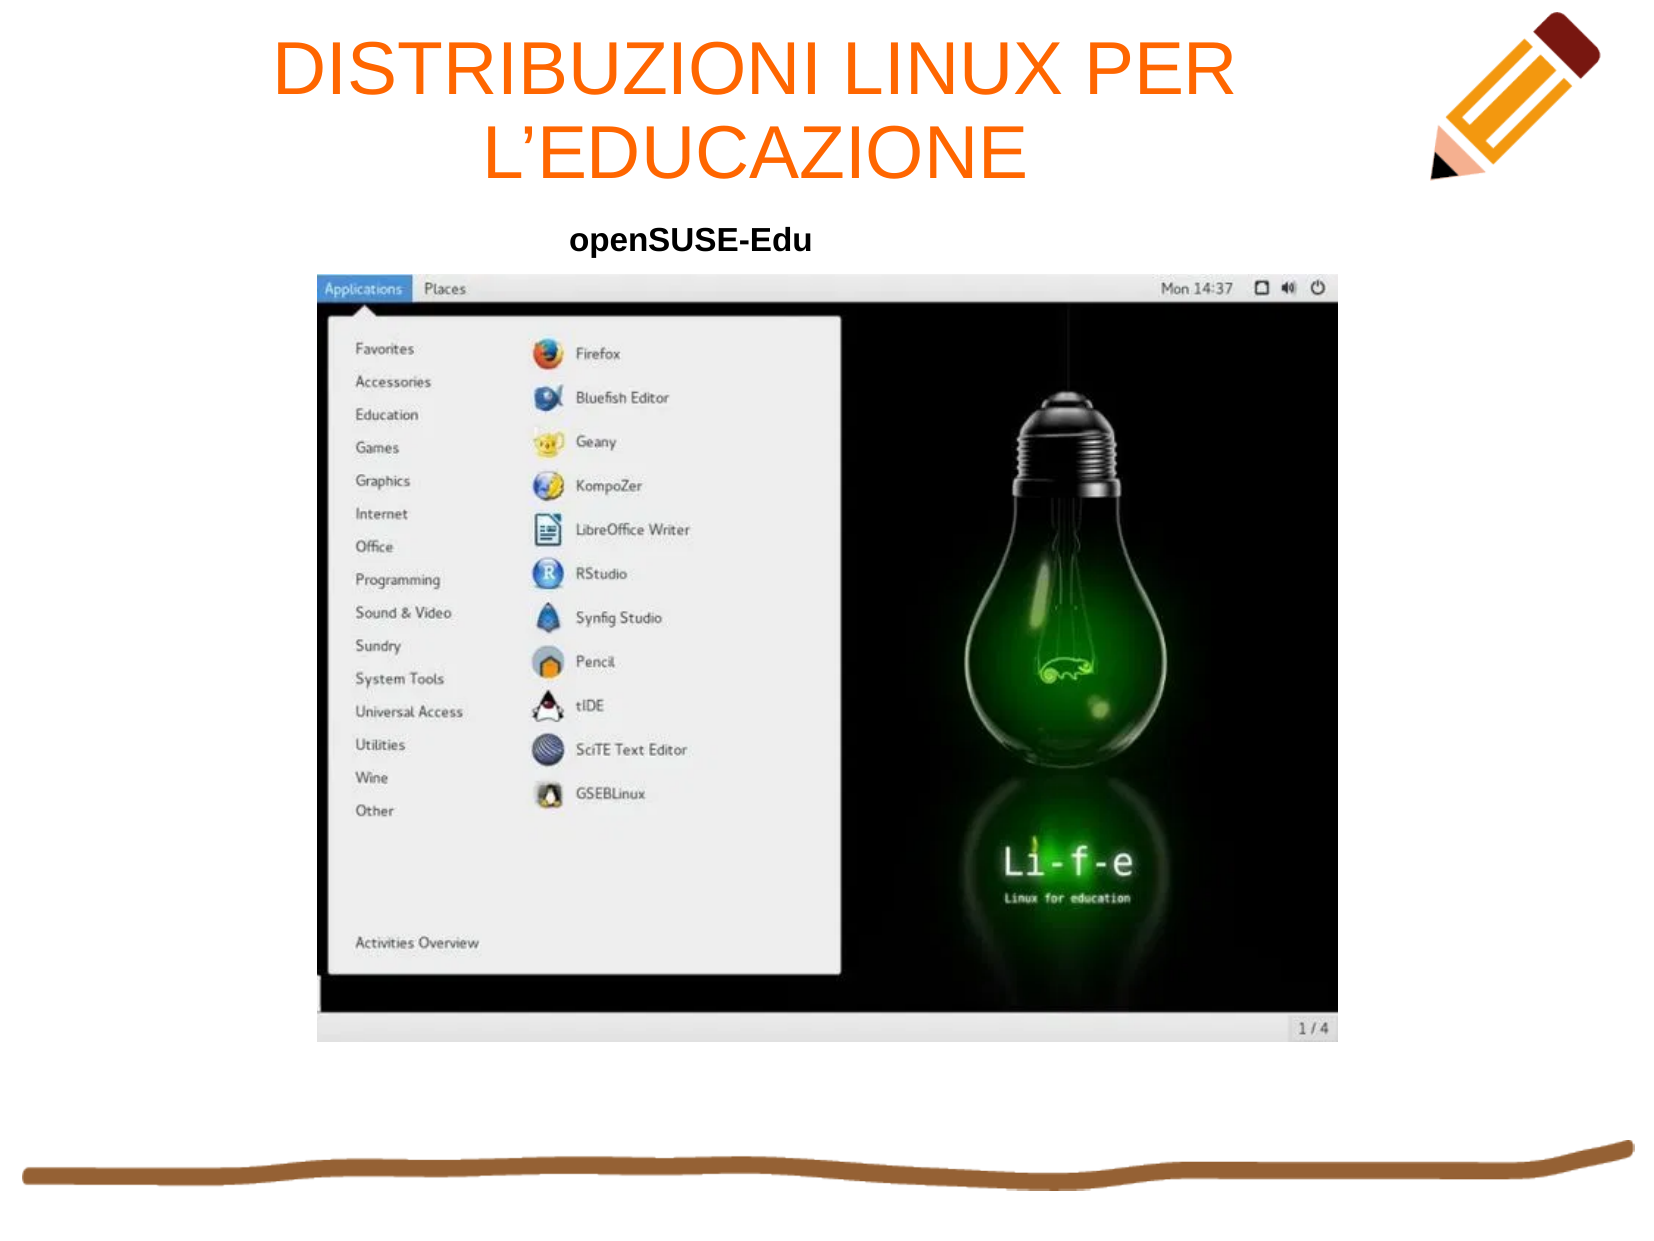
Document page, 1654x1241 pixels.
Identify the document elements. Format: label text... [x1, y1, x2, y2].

title DISTRIBUZIONI LINUX PER L’EDUCAZIONE [82, 26, 1430, 195]
picture [1430, 12, 1601, 181]
picture [22, 1140, 1635, 1191]
text_box openSUSE-Edu [554, 214, 1033, 274]
picture [317, 274, 1338, 1042]
